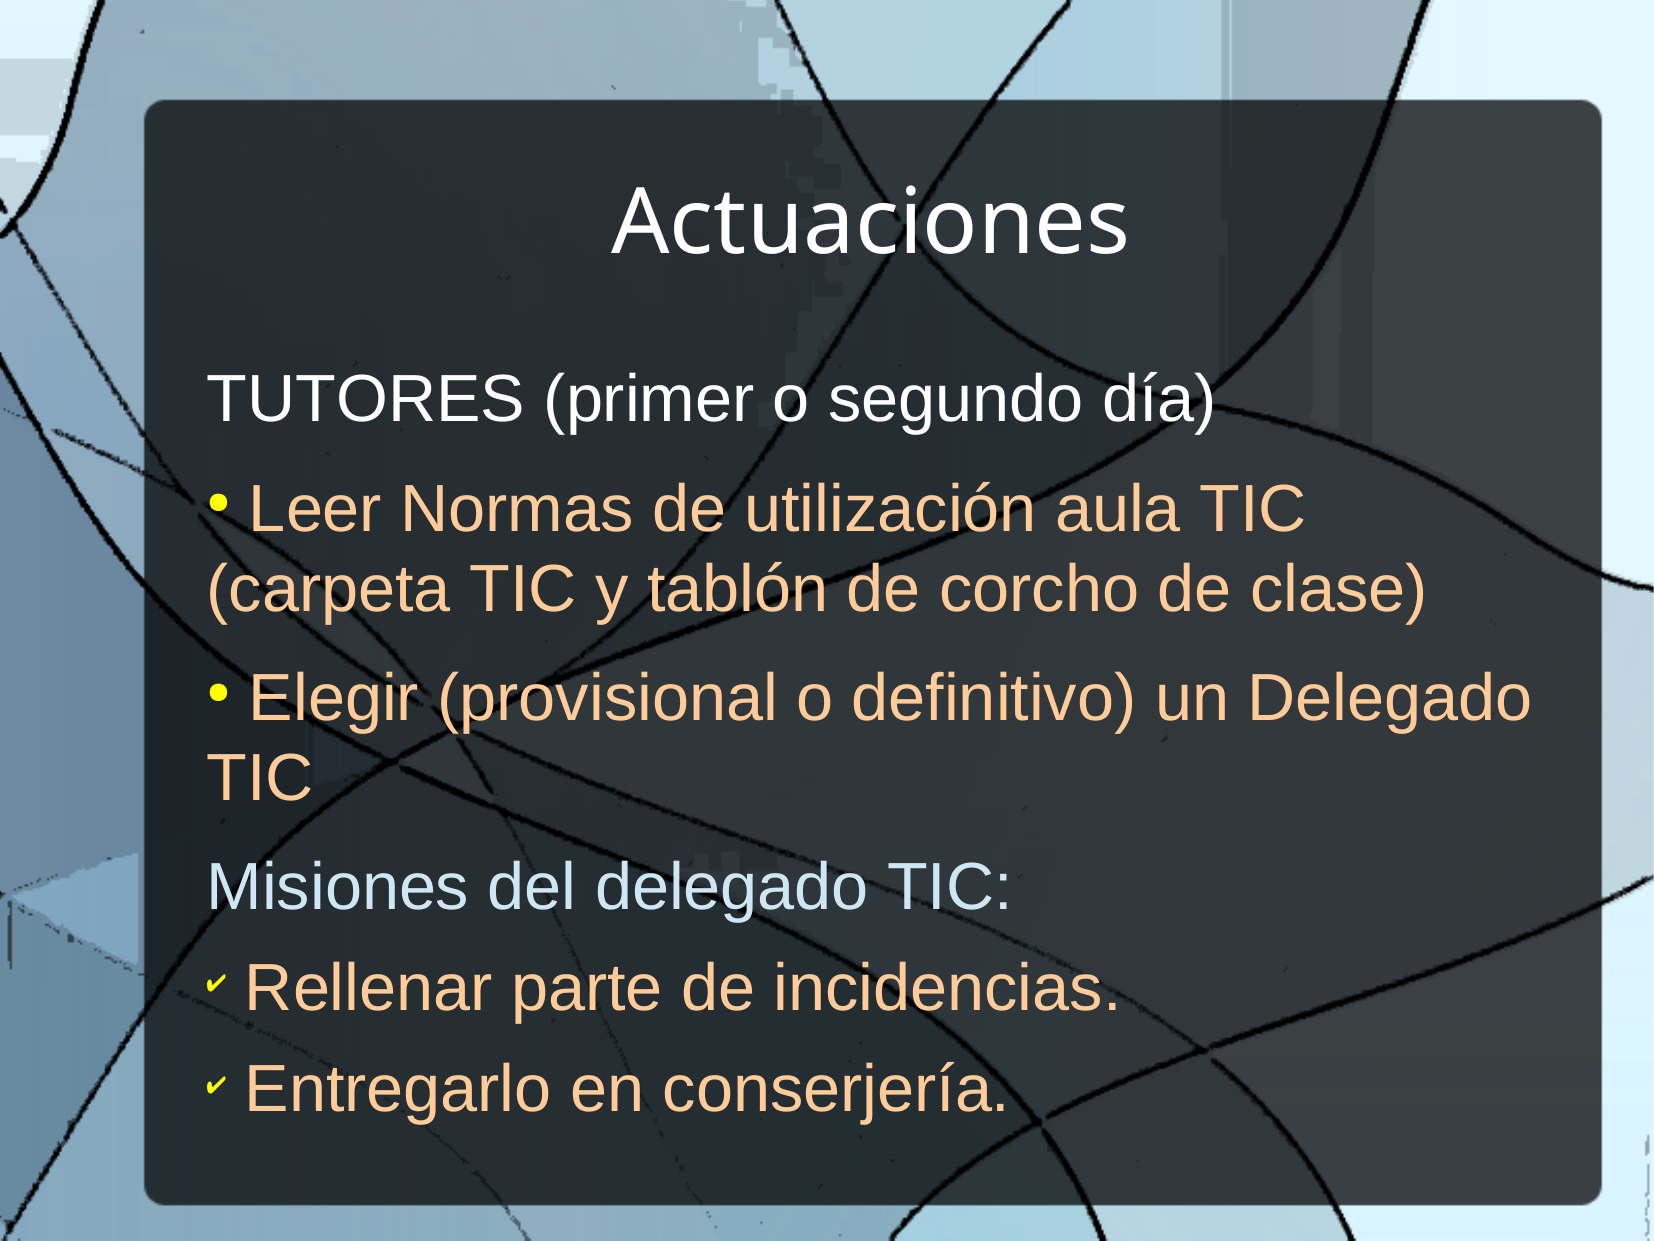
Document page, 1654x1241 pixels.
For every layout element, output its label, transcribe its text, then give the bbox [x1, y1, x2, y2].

picture [0, 0, 1654, 1241]
title Actuaciones [159, 108, 1583, 325]
list TUTORES (primer o segundo día) Leer Normas de utilización aula TIC (carpeta TIC y tablón de corcho de clase) Elegir (provisional o definitivo) un Delegado TIC Misiones del delegado TIC: Rellenar parte de incidencias. Entregarlo en conserjería. [206, 355, 1571, 1241]
